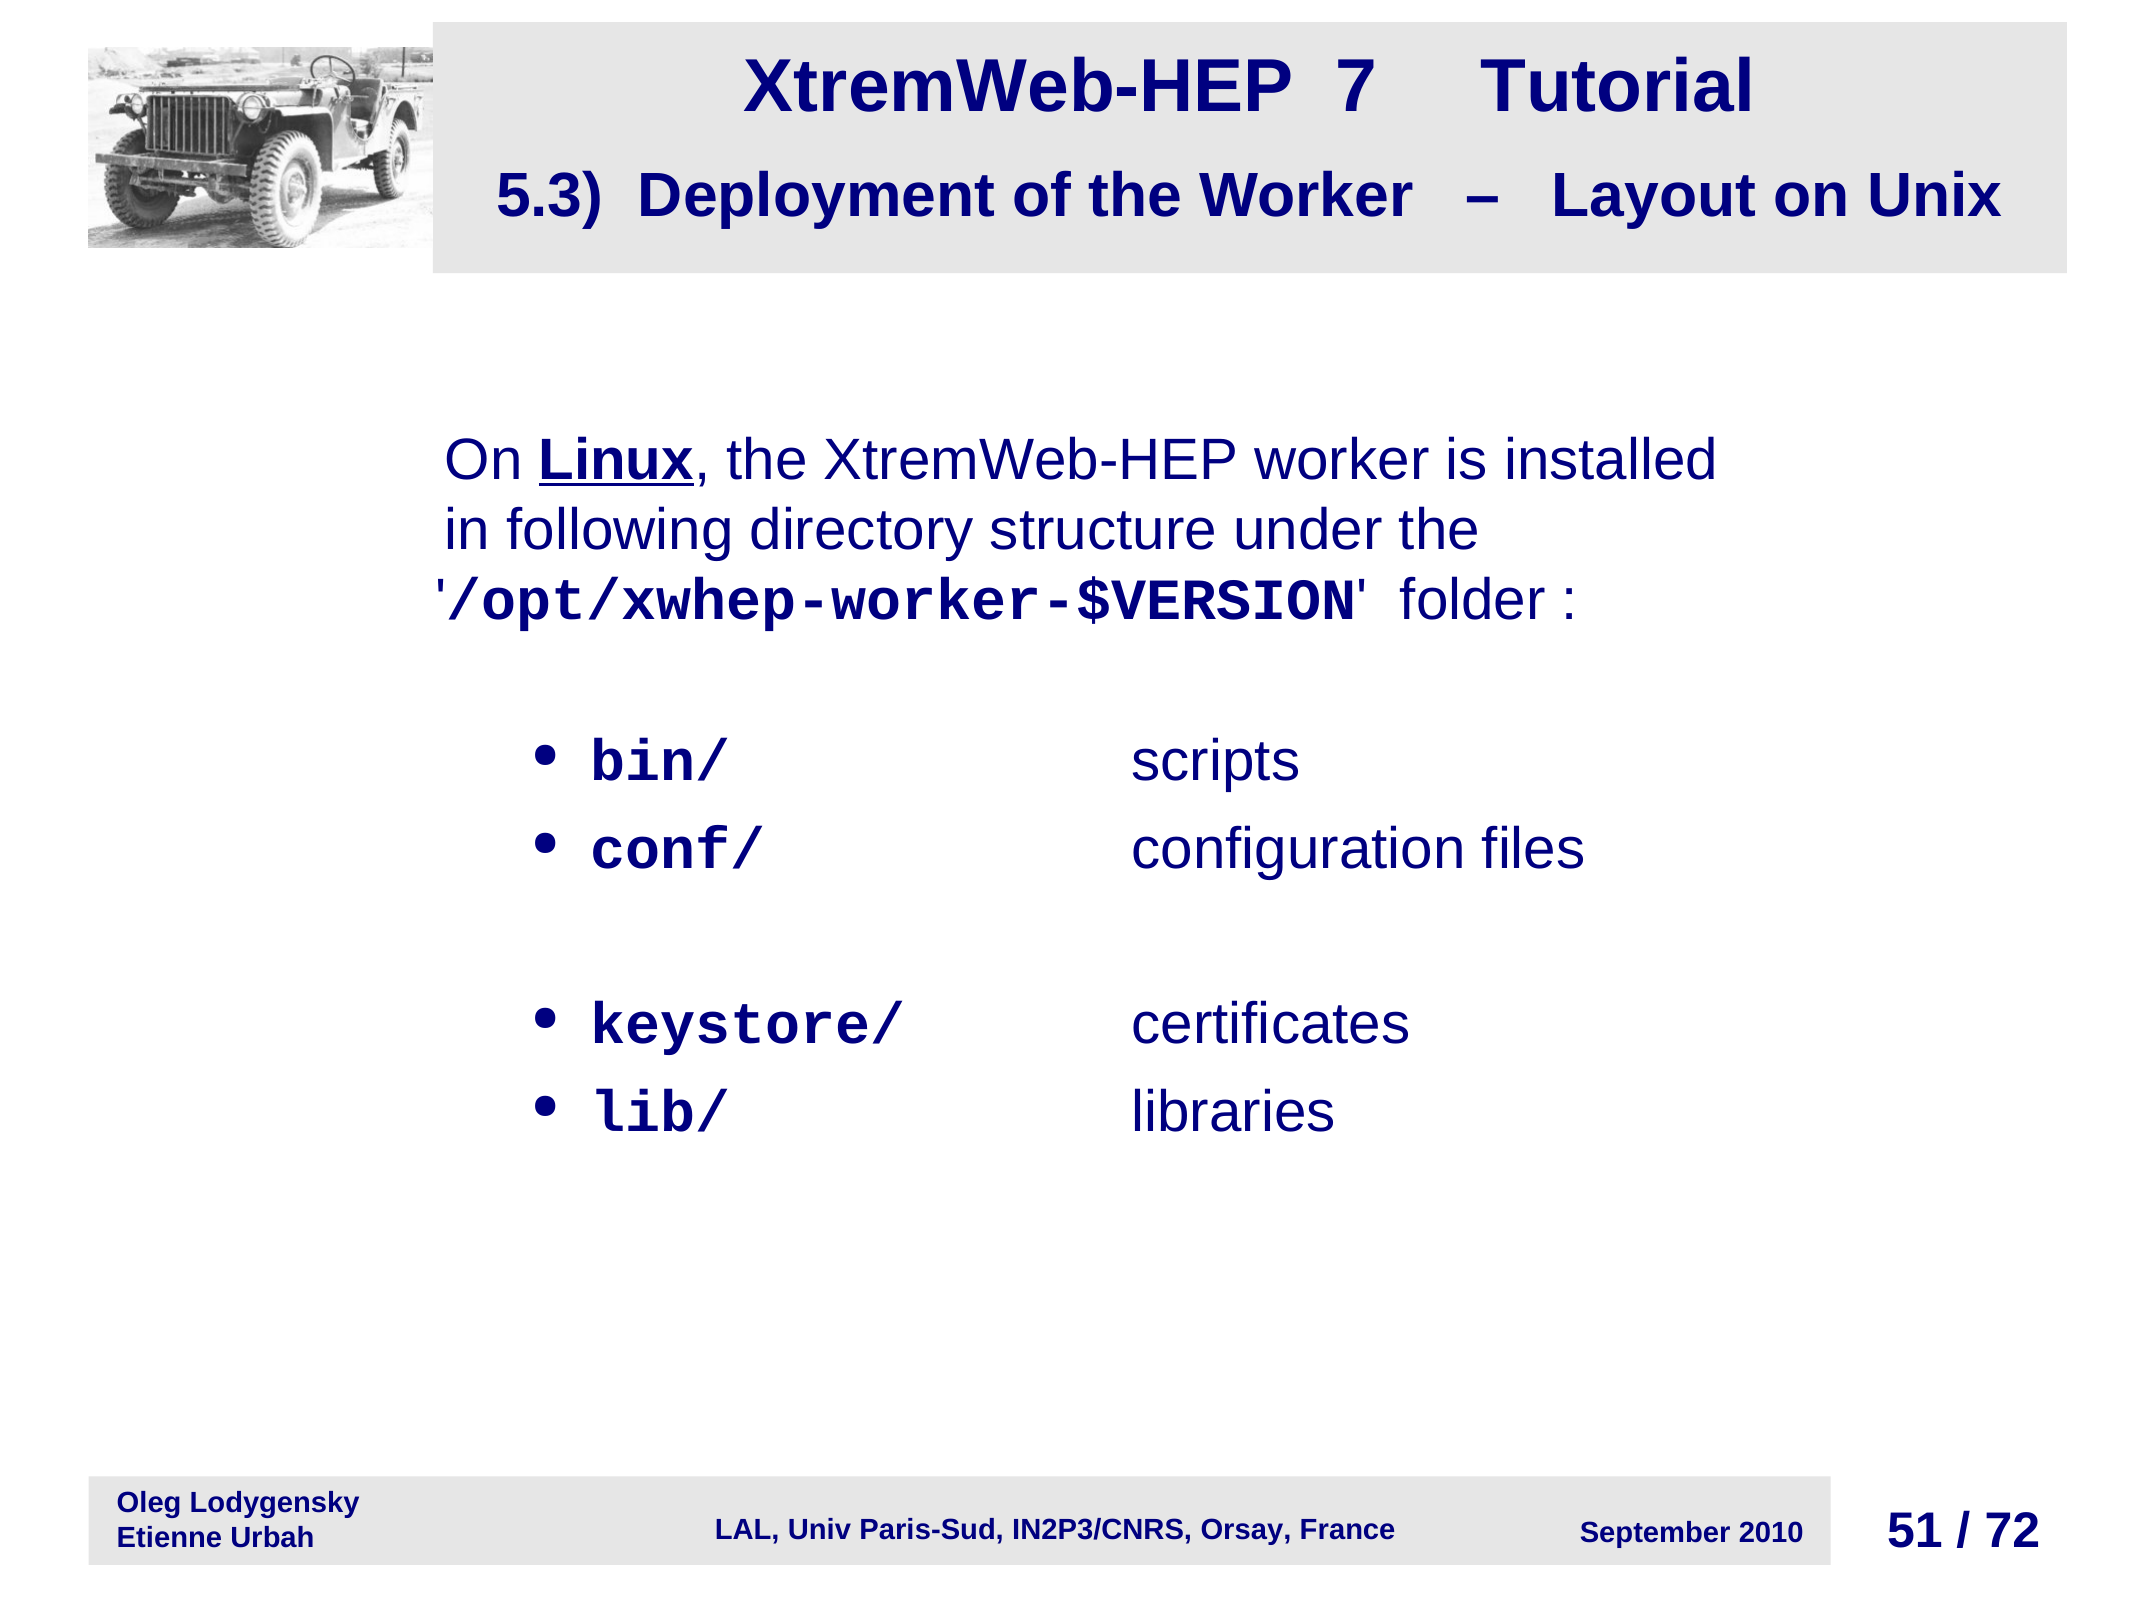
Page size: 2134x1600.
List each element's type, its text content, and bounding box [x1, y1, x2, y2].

picture [88, 47, 433, 248]
text_box scripts configuration files certificates libraries [1122, 634, 1876, 1095]
text_box On Linux, the XtremWeb-HEP worker is installed in following directory structure under the '/opt/xwhep-worker-$VERSION' folder : [435, 420, 1757, 650]
text_box bin/ conf/ keystore/ lib/ [531, 650, 916, 1144]
title 5.3) Deployment of the Worker – Layout on Unix [442, 118, 2067, 266]
